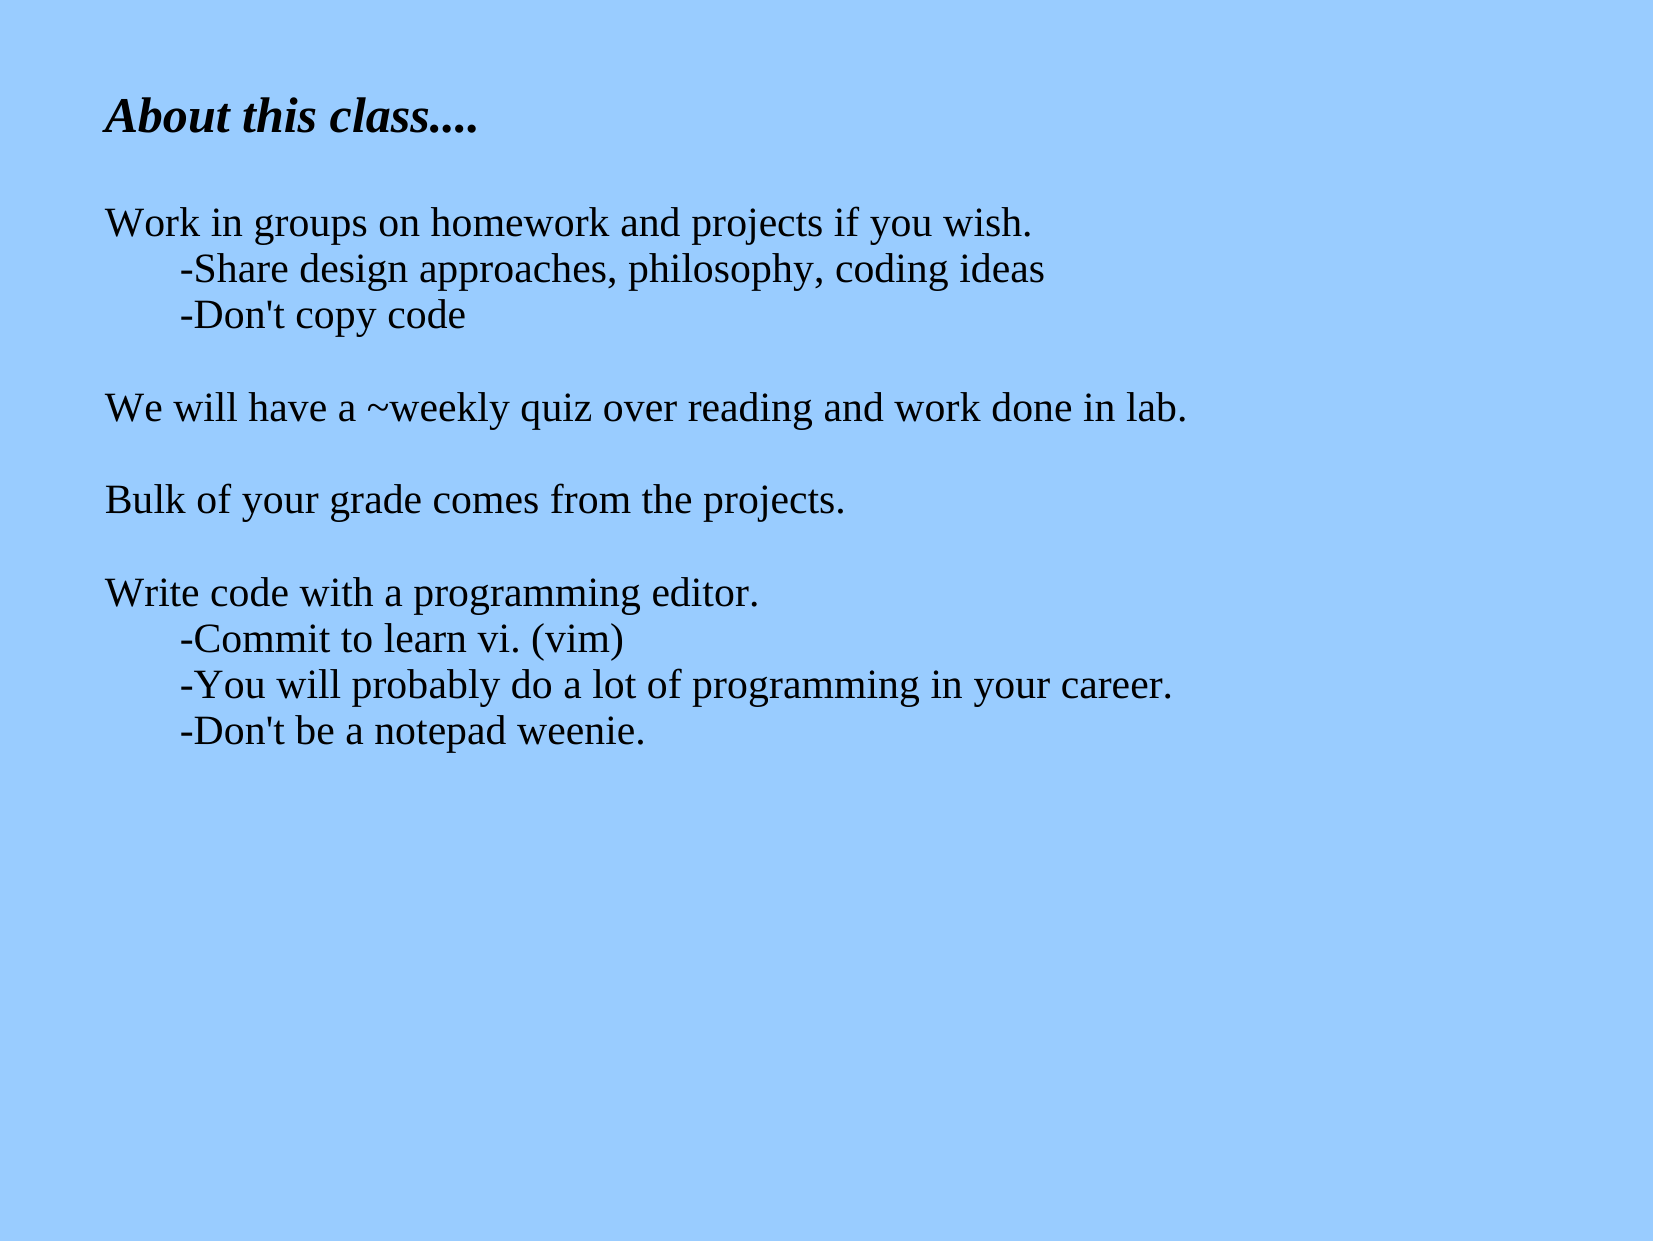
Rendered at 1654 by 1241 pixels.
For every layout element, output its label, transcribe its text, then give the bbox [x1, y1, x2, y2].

text_box About this class.... Work in groups on homework and projects if you wish. -Share design approaches, philosophy, coding ideas -Don't copy code We will have a ~weekly quiz over reading and work done in lab. Bulk of your grade comes from the projects. Write code with a programming editor. -Commit to learn vi. (vim) -You will probably do a lot of programming in your career. -Don't be a notepad weenie. [104, 88, 1484, 1077]
